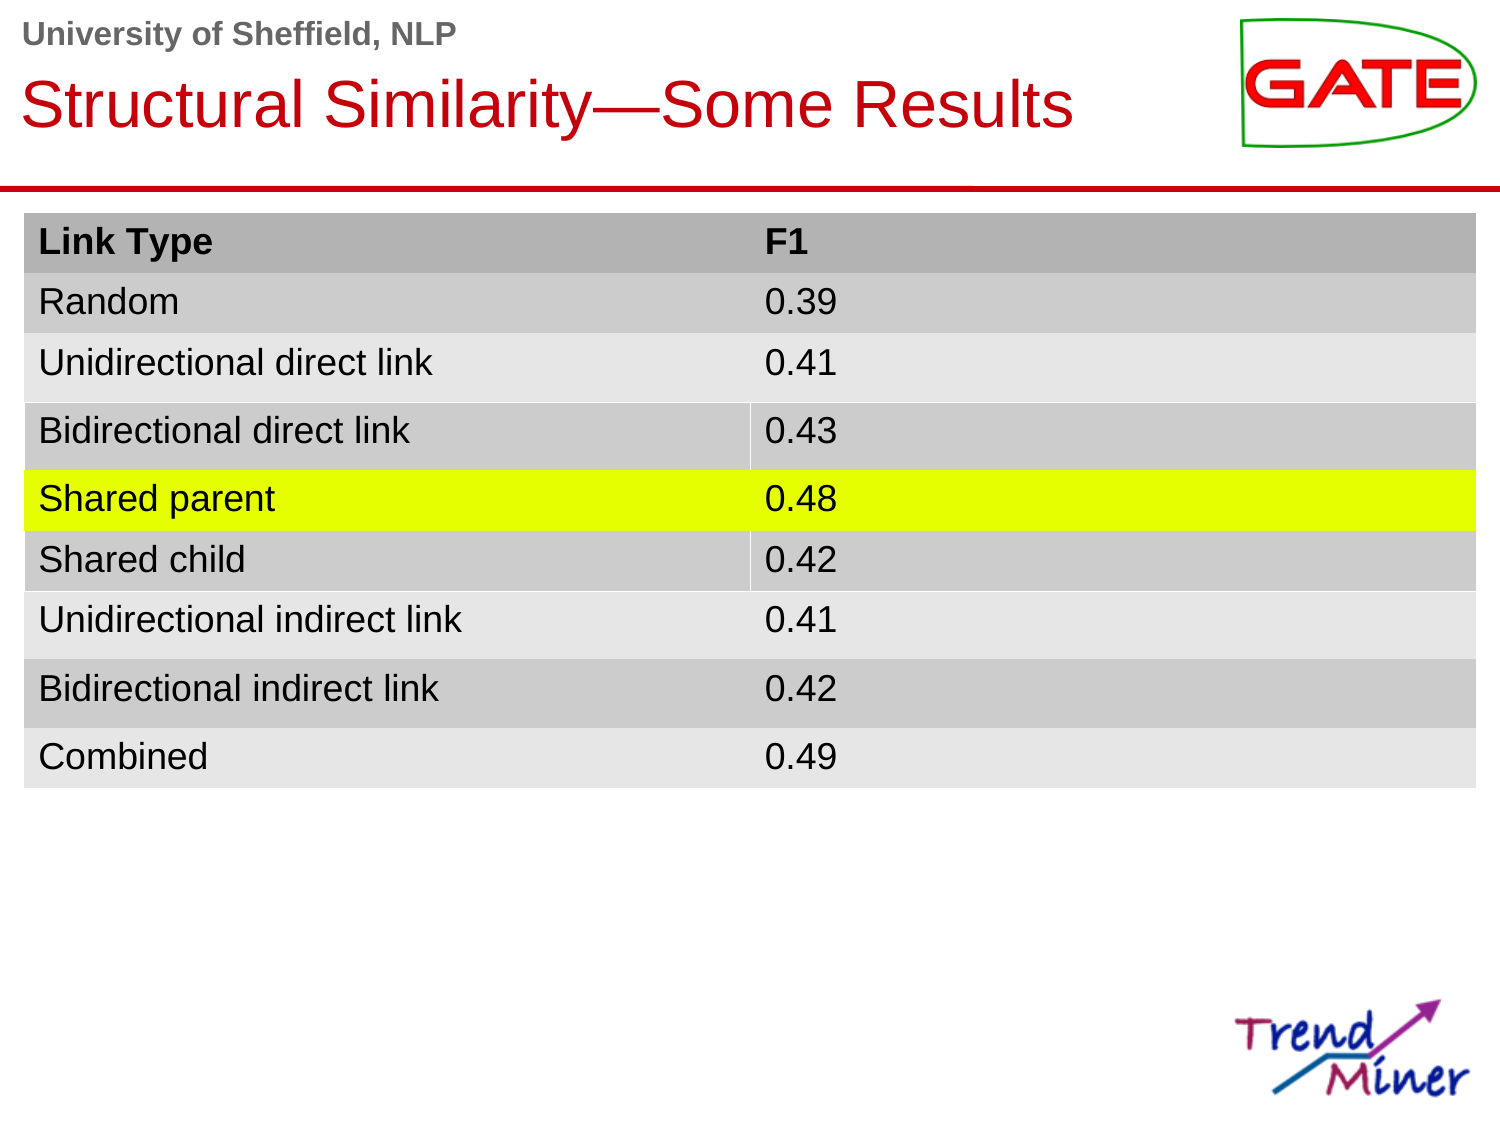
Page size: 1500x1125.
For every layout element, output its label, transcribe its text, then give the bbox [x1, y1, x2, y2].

table_cell Combined [24, 728, 750, 788]
table_cell 0.48 [750, 470, 1476, 531]
table_cell 0.41 [750, 333, 1476, 402]
picture [1204, 992, 1496, 1118]
table_cell 0.42 [750, 659, 1476, 728]
table_cell Bidirectional direct link [25, 403, 750, 470]
table_cell Shared parent [24, 470, 750, 531]
picture [1240, 18, 1477, 148]
table_cell Random [24, 273, 750, 333]
title Structural Similarity—Some Results [20, 45, 1240, 166]
table_cell Unidirectional direct link [24, 333, 750, 402]
table_cell 0.49 [750, 728, 1476, 788]
table_cell 0.41 [750, 592, 1476, 659]
table_cell Unidirectional indirect link [24, 592, 750, 659]
table_cell Shared child [25, 531, 750, 591]
table_cell 0.39 [750, 273, 1476, 333]
table_header F1 [750, 213, 1476, 273]
table_cell Bidirectional indirect link [24, 659, 750, 728]
table_header Link Type [24, 213, 750, 273]
table_cell 0.43 [751, 403, 1476, 470]
table_cell 0.42 [751, 531, 1476, 591]
